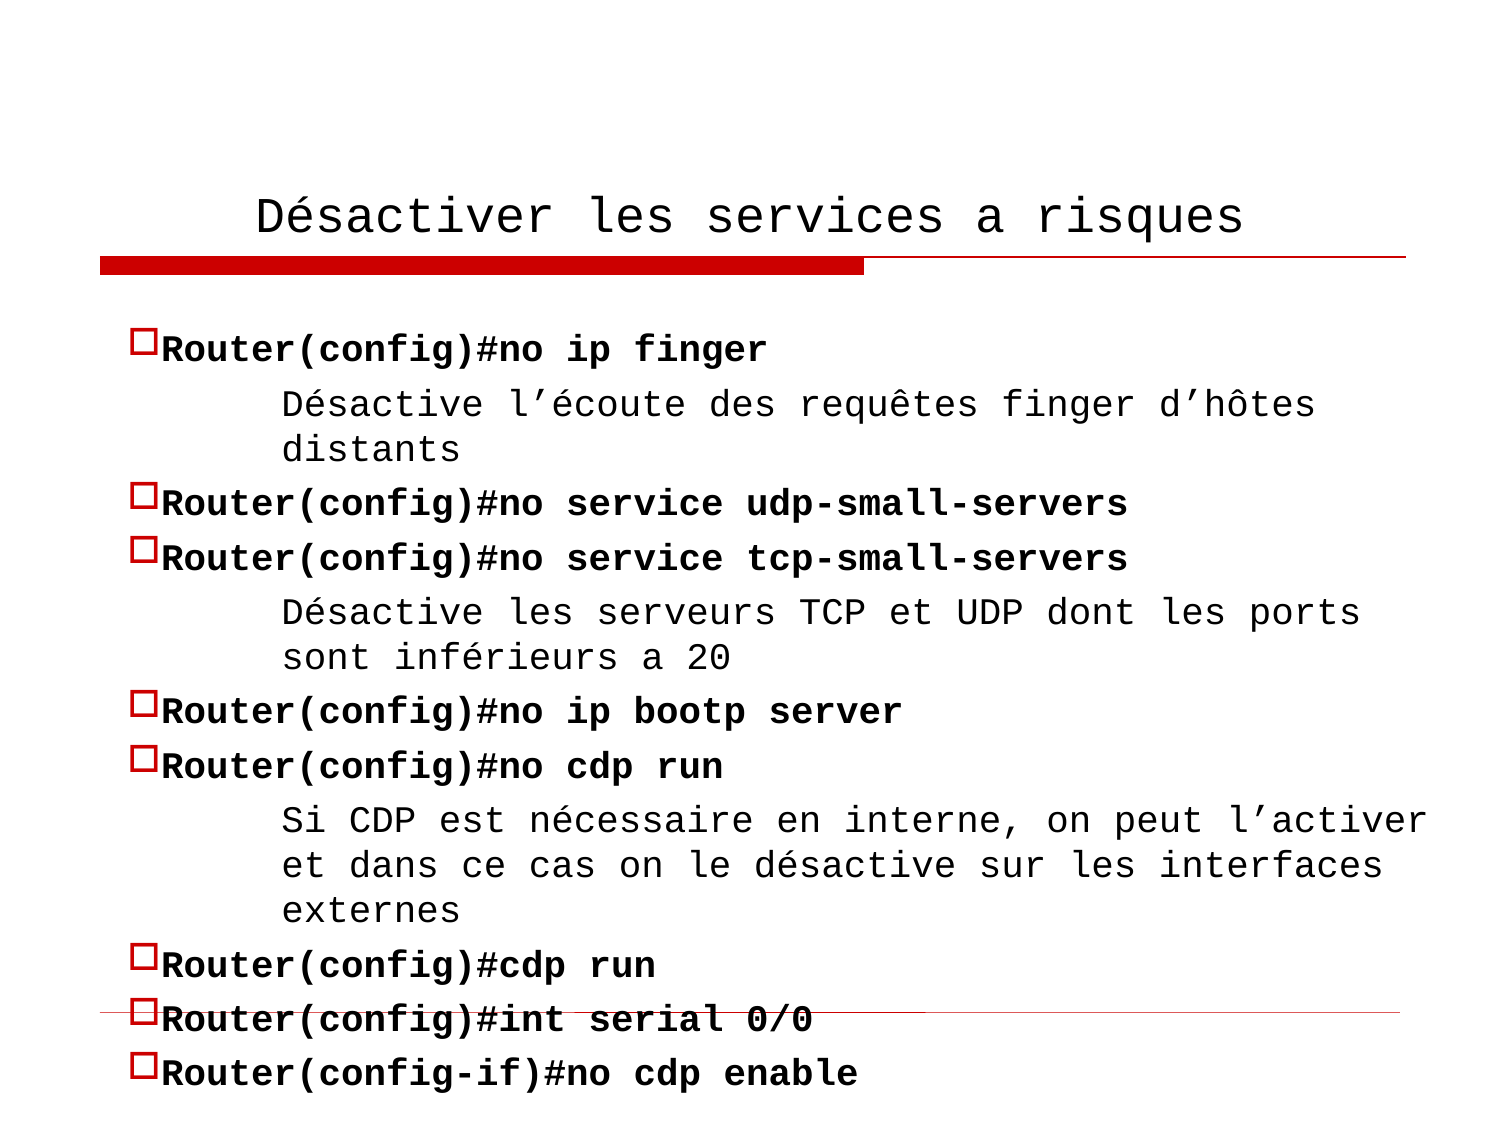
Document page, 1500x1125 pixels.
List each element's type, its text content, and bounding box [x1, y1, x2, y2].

list Router(config)#no ip finger Désactive l’écoute des requêtes finger d’hôtes distants Router(config)#no service udp-small-servers Router(config)#no service tcp-small-servers Désactive les serveurs TCP et UDP dont les ports sont inférieurs a 20 Router(config)#no ip bootp server Router(config)#no cdp run Si CDP est nécessaire en interne, on peut l’activer et dans ce cas on le désactive sur les interfaces externes Router(config)#cdp run Router(config)#int serial 0/0 Router(config-if)#no cdp enable [112, 262, 1459, 1011]
title Désactiver les services a risques [94, 50, 1407, 250]
